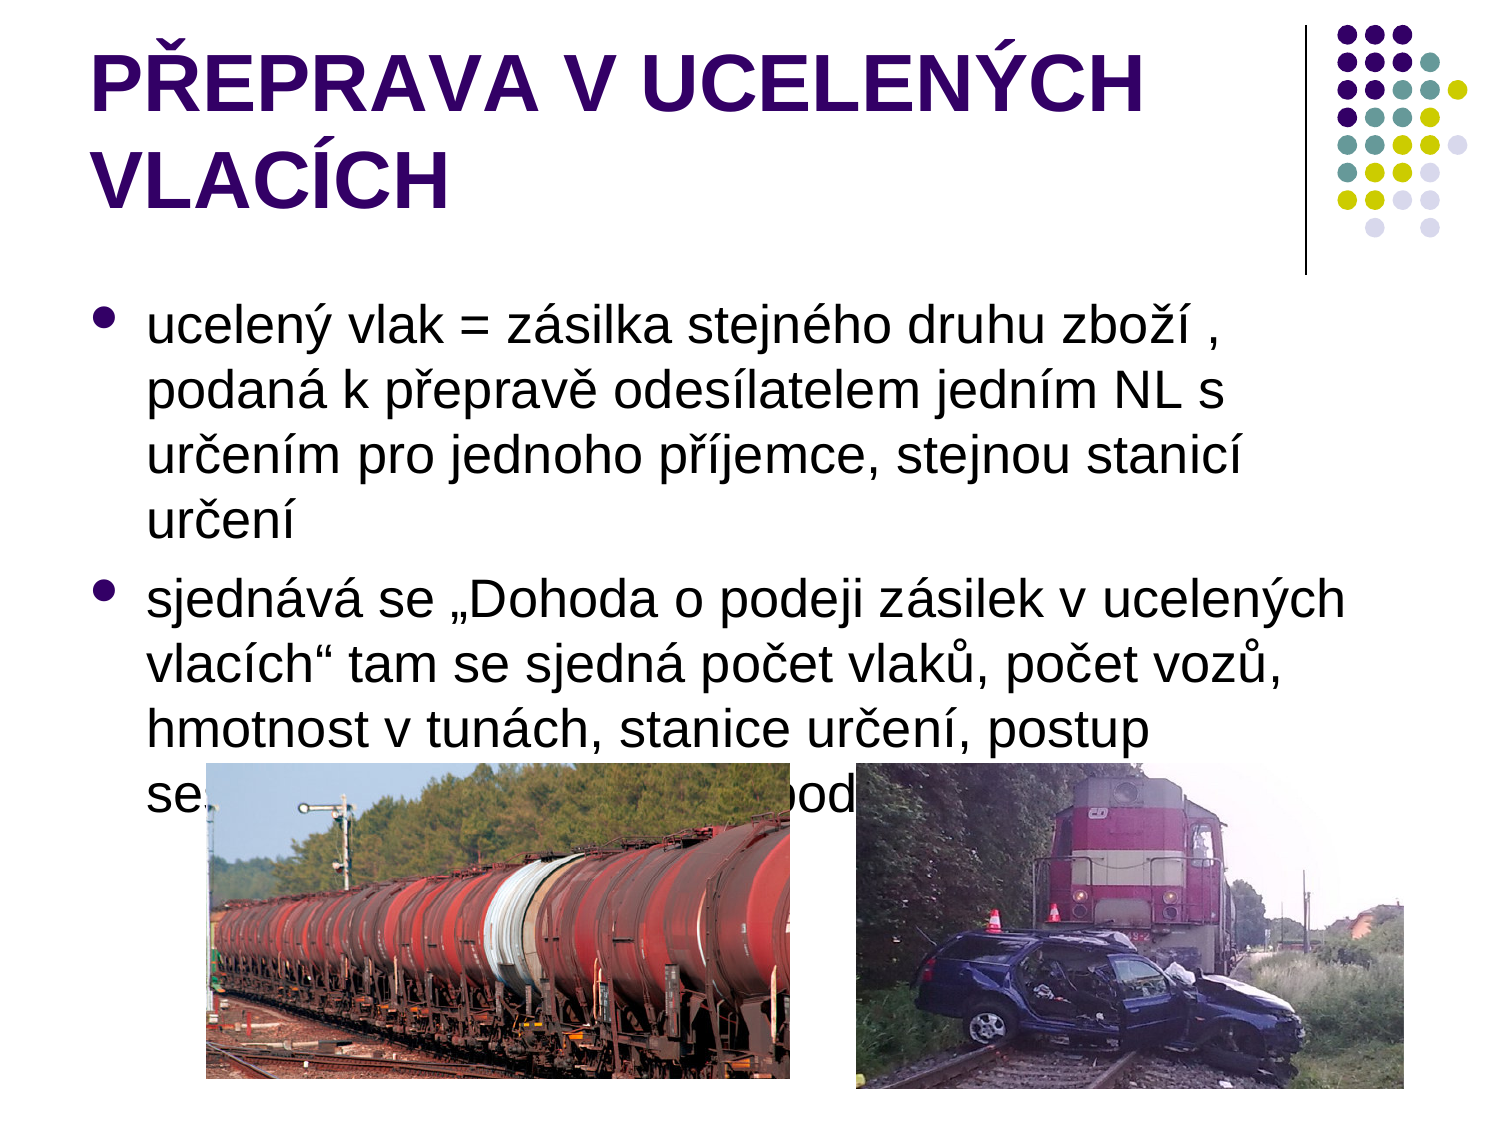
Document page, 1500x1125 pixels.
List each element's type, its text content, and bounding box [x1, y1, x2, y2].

picture [856, 763, 1404, 1089]
list ucelený vlak = zásilka stejného druhu zboží , podaná k přepravě odesílatelem jedním NL s určením pro jednoho příjemce, stejnou stanicí určení sjednává se „Dohoda o podeji zásilek v ucelených vlacích“ tam se sjedná počet vlaků, počet vozů, hmotnost v tunách, stanice určení, postup sestavování vlaků a další podmínky [75, 282, 1426, 1006]
picture [206, 763, 790, 1079]
title PŘEPRAVA V UCELENÝCH VLACÍCH [74, 20, 1313, 233]
